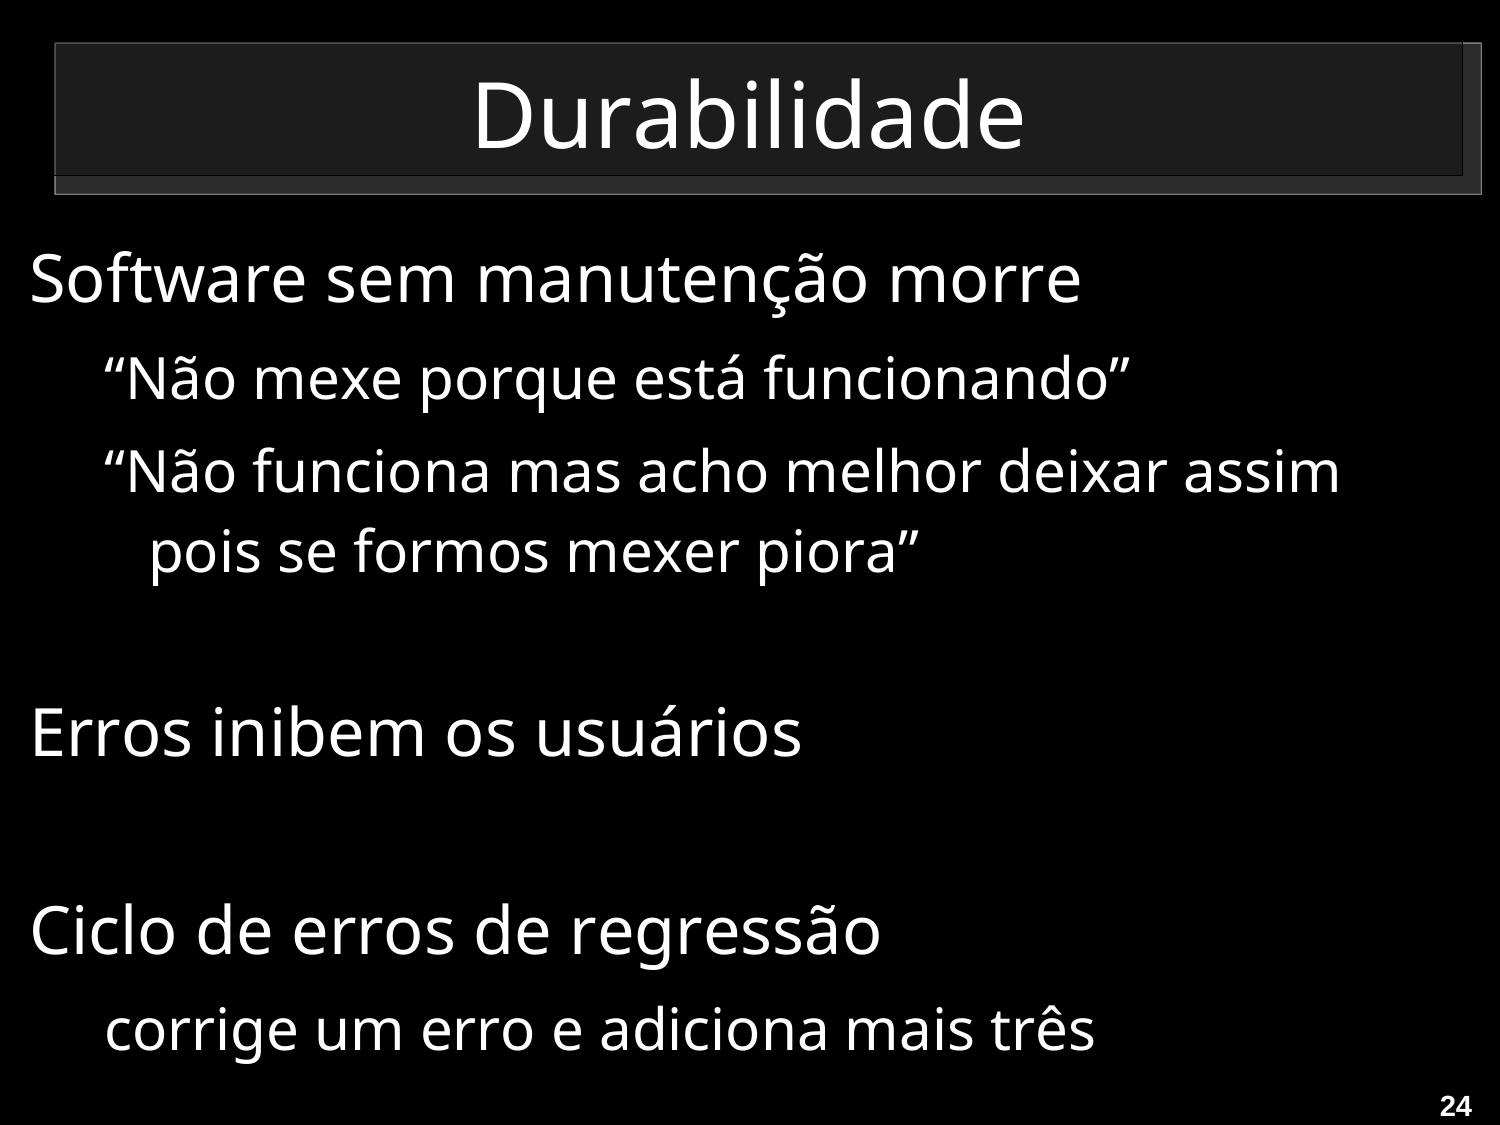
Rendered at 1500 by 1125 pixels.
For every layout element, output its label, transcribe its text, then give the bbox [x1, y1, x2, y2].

title Durabilidade [29, 38, 1470, 188]
list Software sem manutenção morre “Não mexe porque está funcionando” “Não funciona mas acho melhor deixar assim pois se formos mexer piora” Erros inibem os usuários Ciclo de erros de regressão corrige um erro e adiciona mais três [29, 231, 1470, 1107]
